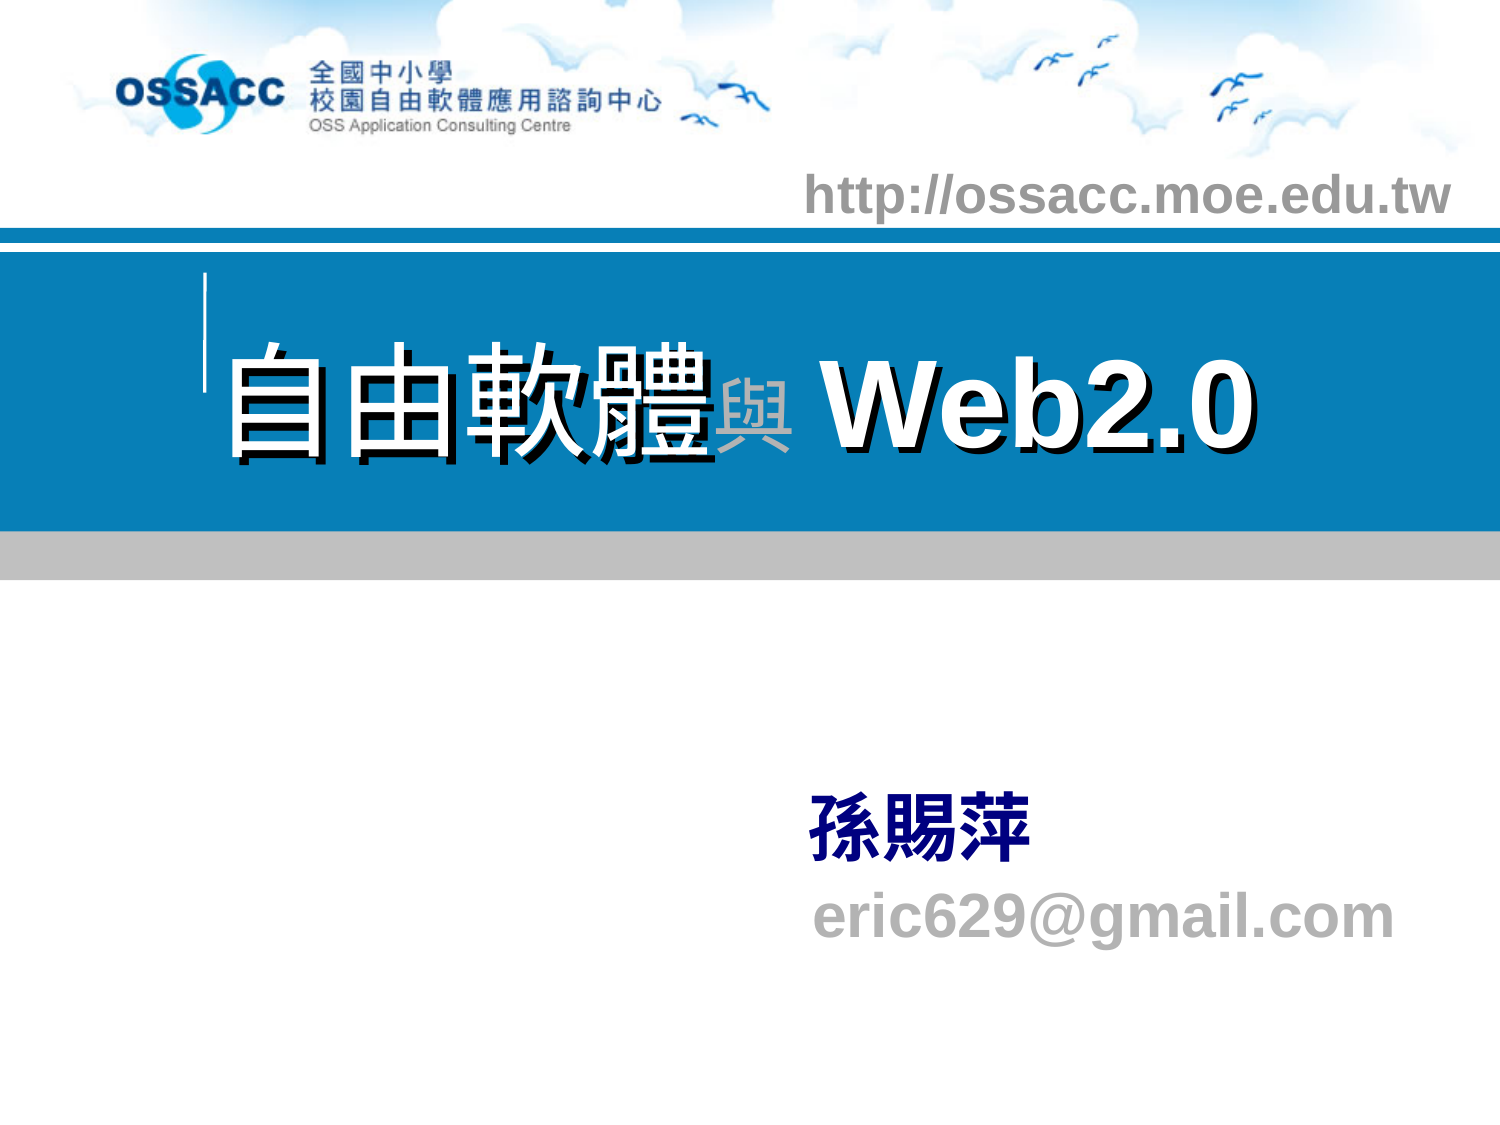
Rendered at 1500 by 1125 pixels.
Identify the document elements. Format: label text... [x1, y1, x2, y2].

text_box 孫賜萍 eric629@gmail.com [807, 779, 1483, 946]
text_box http://ossacc.moe.edu.tw [360, 165, 1453, 228]
picture [0, 0, 1500, 173]
title 自由軟體與Web2.0 [212, 272, 1477, 615]
